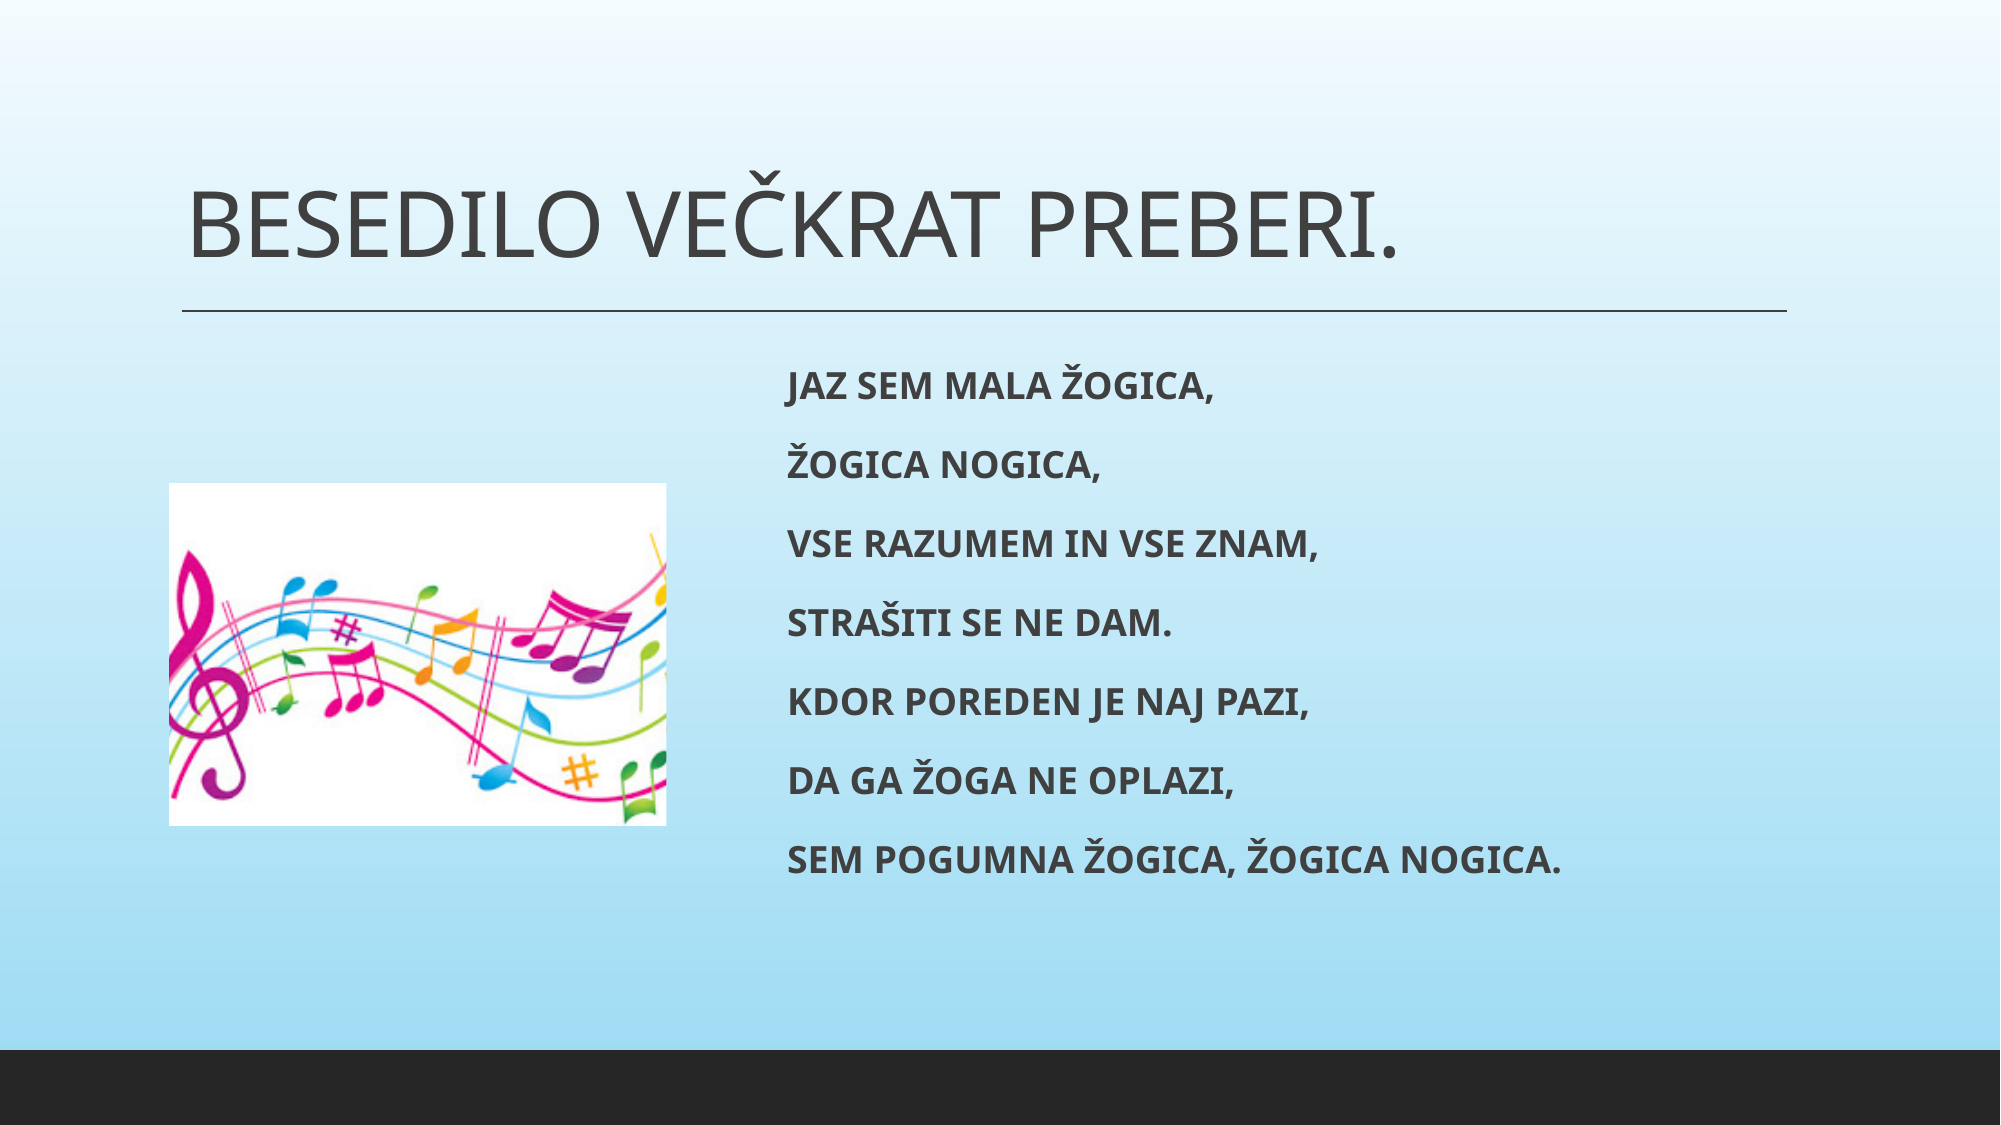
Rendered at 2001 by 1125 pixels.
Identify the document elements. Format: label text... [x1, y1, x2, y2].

picture [169, 483, 667, 826]
list JAZ SEM MALA ŽOGICA, ŽOGICA NOGICA, VSE RAZUMEM IN VSE ZNAM, STRAŠITI SE NE DAM. KDOR POREDEN JE NAJ PAZI, DA GA ŽOGA NE OPLAZI, SEM POGUMNA ŽOGICA, ŽOGICA NOGICA. [772, 345, 1821, 963]
text_box [0, 0, 2000, 1125]
title BESEDILO VEČKRAT PREBERI. [170, 47, 1821, 286]
